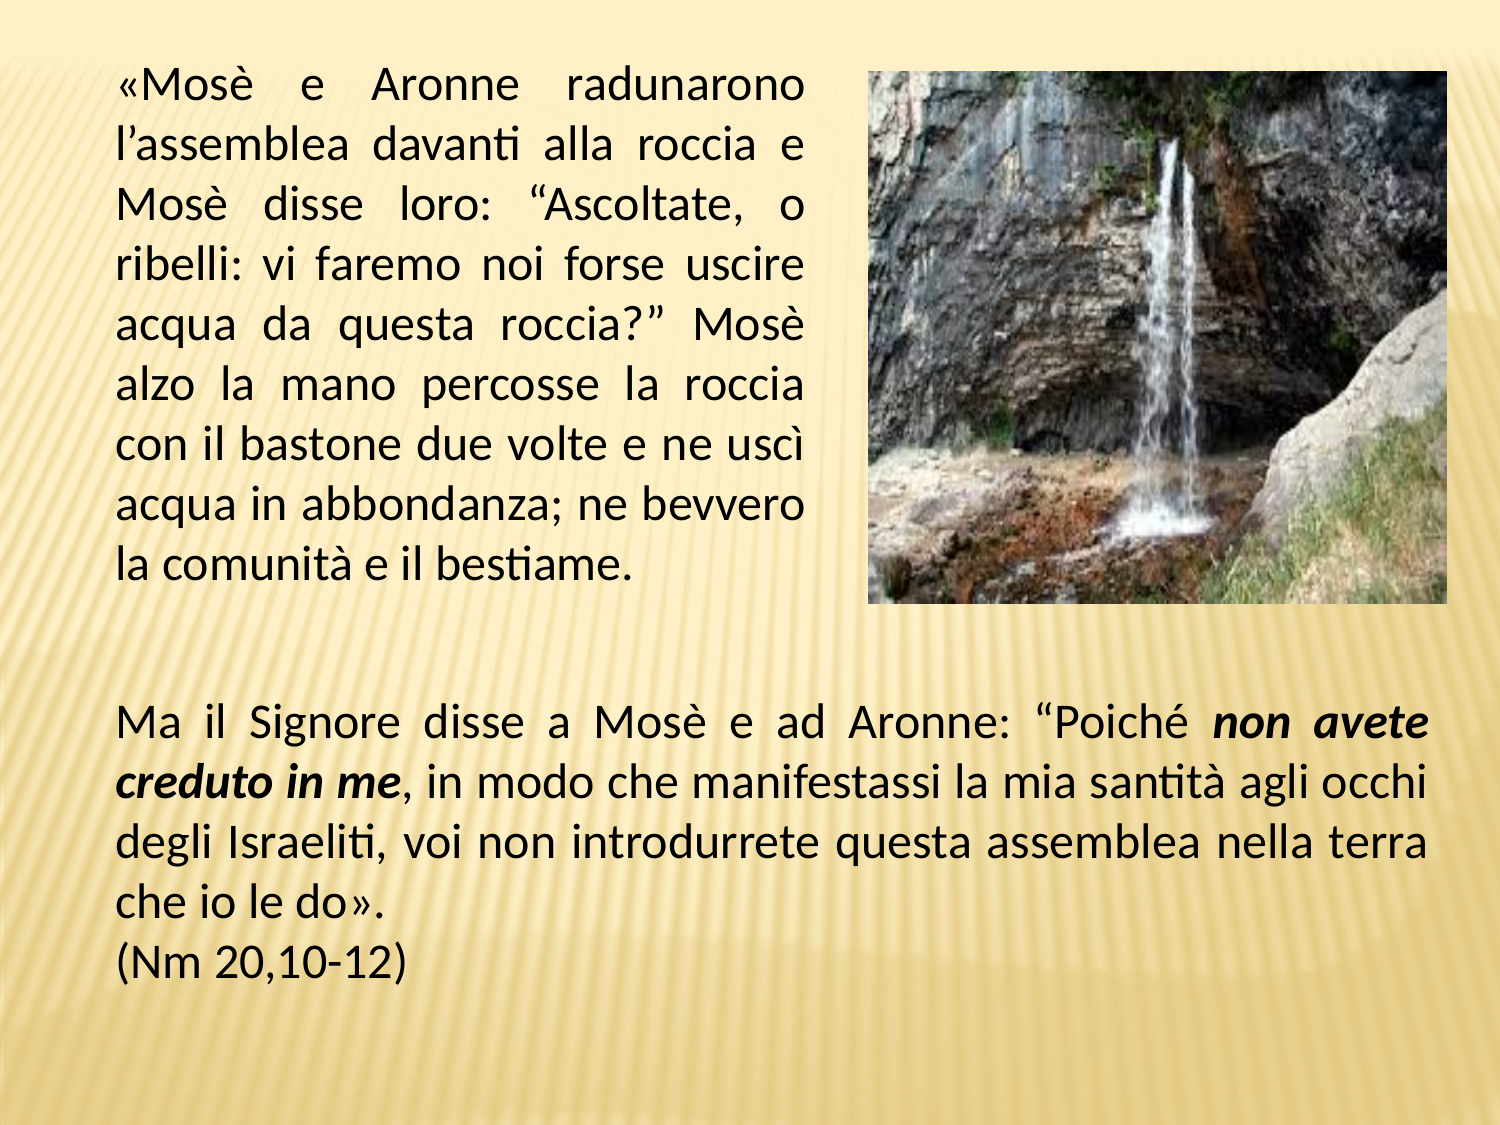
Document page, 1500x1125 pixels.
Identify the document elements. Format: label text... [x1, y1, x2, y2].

picture [868, 71, 1447, 604]
text_box Ma il Signore disse a Mosè e ad Aronne: “Poiché non avete creduto in me, in modo che manifestassi la mia santità agli occhi degli Israeliti, voi non introdurrete questa assemblea nella terra che io le do». (Nm 20,10-12) [100, 680, 1468, 999]
text_box «Mosè e Aronne radunarono l’assemblea davanti alla roccia e Mosè disse loro: “Ascoltate, o ribelli: vi faremo noi forse uscire acqua da questa roccia?” Mosè alzo la mano percosse la roccia con il bastone due volte e ne uscì acqua in abbondanza; ne bevvero la comunità e il bestiame. [100, 42, 821, 604]
